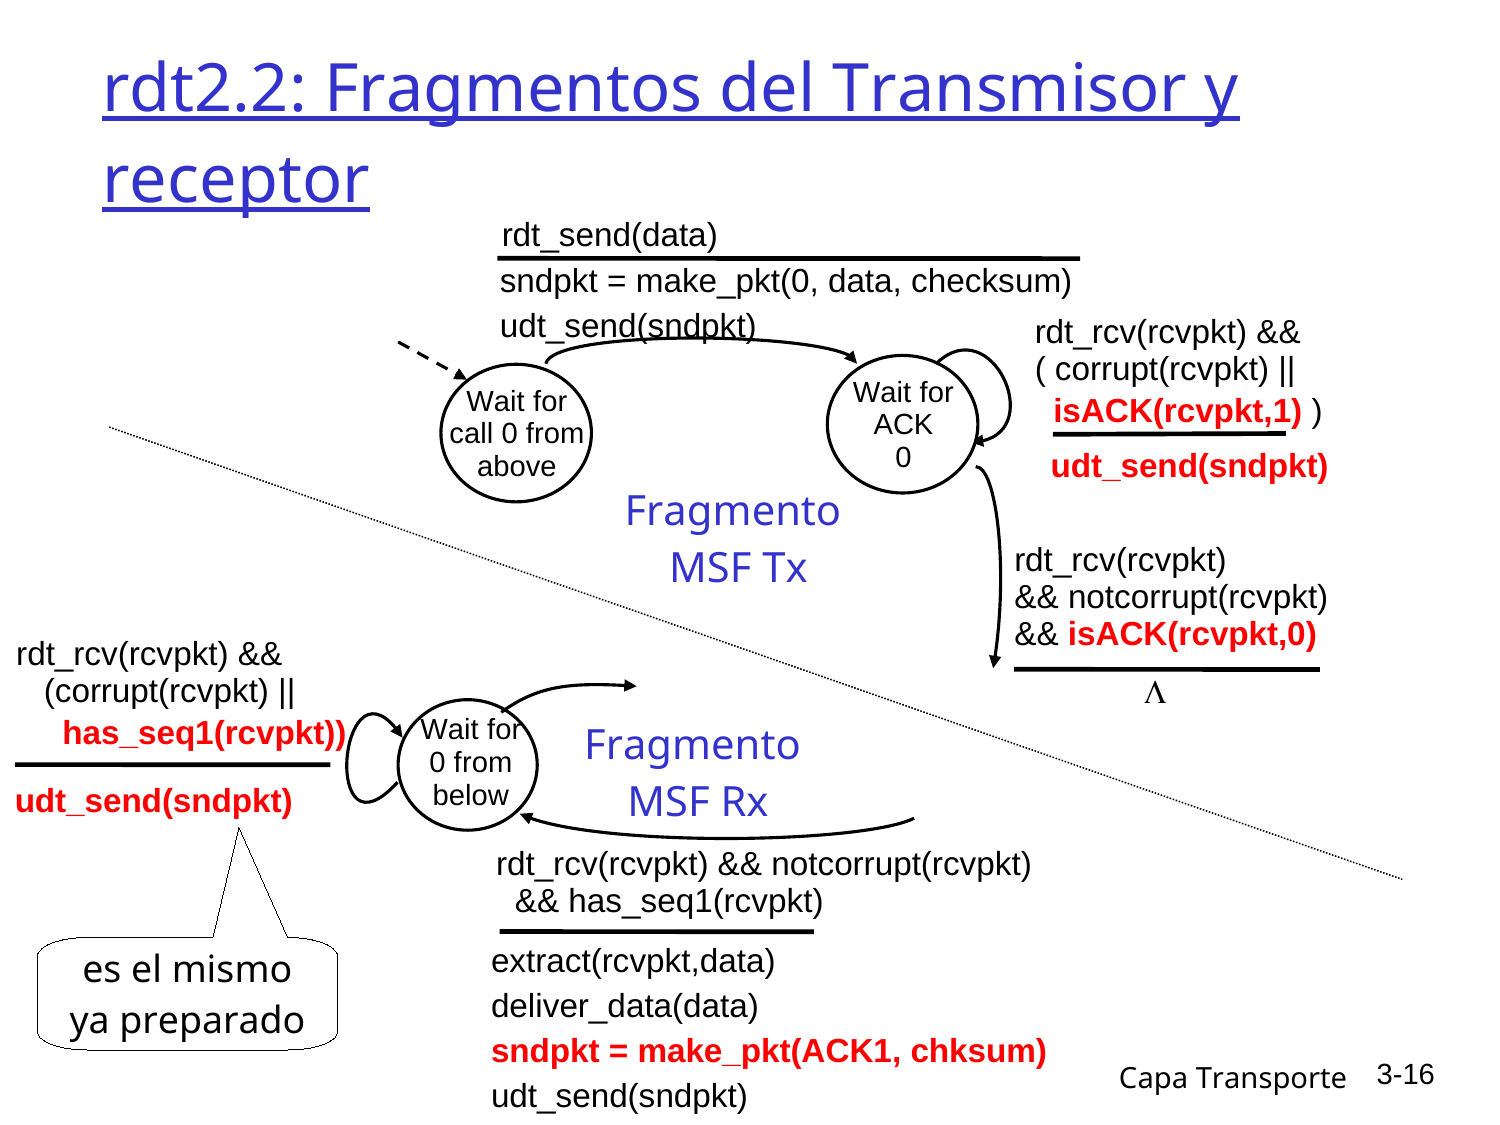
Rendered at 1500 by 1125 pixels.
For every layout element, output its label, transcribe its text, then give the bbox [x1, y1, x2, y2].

text_box Wait for ACK 0 [816, 367, 991, 468]
text_box rdt_rcv(rcvpkt) && (corrupt(rcvpkt) || has_seq1(rcvpkt))‏ [1, 627, 389, 733]
text_box [474, 364, 559, 376]
text_box Fragmento MSF Rx [569, 707, 827, 837]
text_box es el mismo ya preparado [37, 827, 338, 1051]
title rdt2.2: Fragmentos del Transmisor y receptor [87, 15, 1363, 247]
text_box [844, 468, 961, 493]
text_box extract(rcvpkt,data)‏ deliver_data(data)‏ sndpkt = make_pkt(ACK1, chksum)‏ udt_send(sndpkt)‏ [476, 929, 1162, 1044]
text_box [860, 355, 945, 367]
text_box [413, 806, 522, 831]
text_box sndpkt = make_pkt(0, data, checksum)‏ udt_send(sndpkt)‏ [485, 249, 1096, 315]
text_box udt_send(sndpkt)‏ [1035, 434, 1385, 501]
text_box  [1124, 673, 1187, 719]
text_box Fragmento MSF Tx [609, 473, 867, 603]
text_box [458, 477, 575, 502]
text_box Wait for call 0 from above [429, 376, 605, 477]
text_box [440, 699, 496, 705]
text_box udt_send(sndpkt)‏ [0, 769, 335, 837]
text_box Wait for 0 from below [405, 705, 537, 806]
text_box rdt_rcv(rcvpkt) && notcorrupt(rcvpkt) && isACK(rcvpkt,0) [999, 534, 1396, 628]
text_box rdt_rcv(rcvpkt) && notcorrupt(rcvpkt) && has_seq1(rcvpkt) [481, 837, 1128, 929]
text_box rdt_rcv(rcvpkt) && ( corrupt(rcvpkt) || isACK(rcvpkt,1) )‏ [1020, 305, 1466, 400]
text_box rdt_send(data)‏ [487, 203, 771, 250]
text_box [398, 736, 405, 794]
